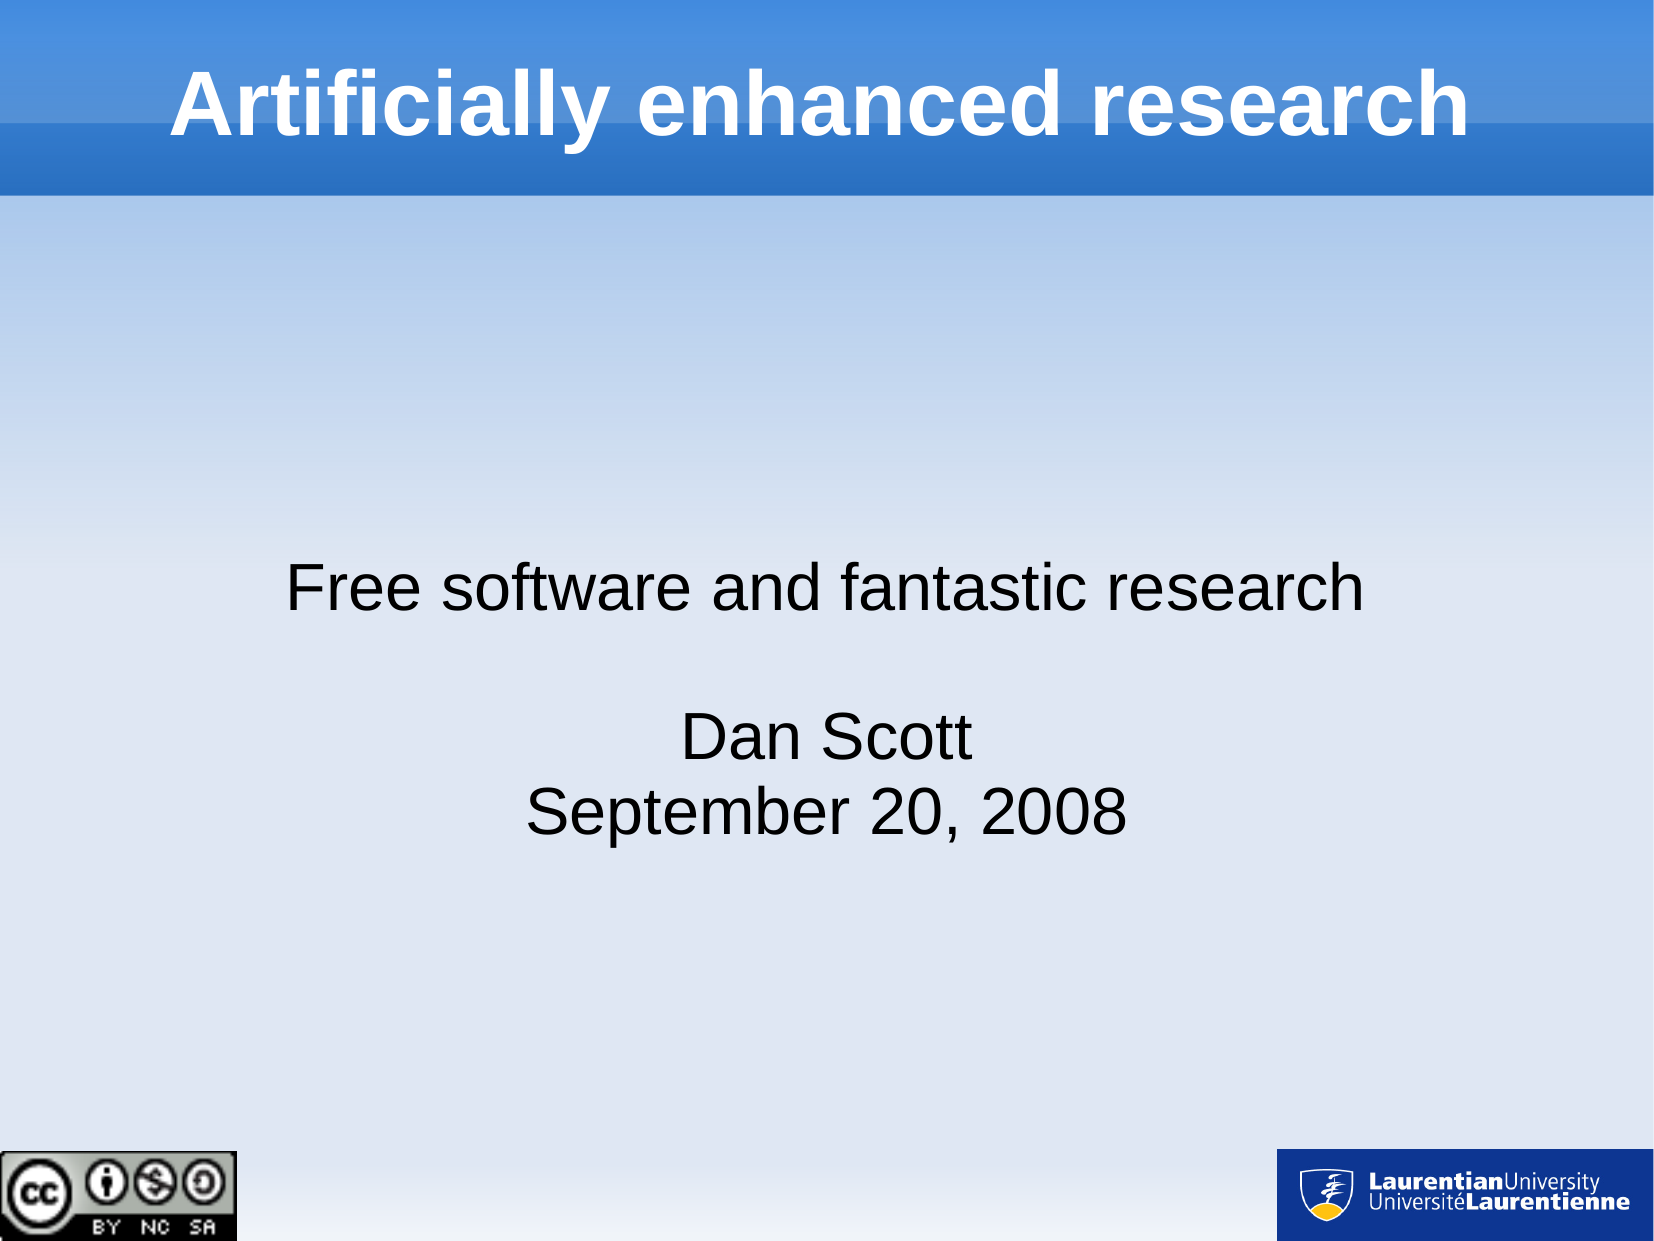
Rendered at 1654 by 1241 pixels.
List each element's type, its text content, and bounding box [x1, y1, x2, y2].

picture [0, 0, 1654, 1241]
subtitle Free software and fantastic research Dan Scott September 20, 2008 [82, 290, 1571, 1109]
title Artificially enhanced research [76, 0, 1565, 208]
